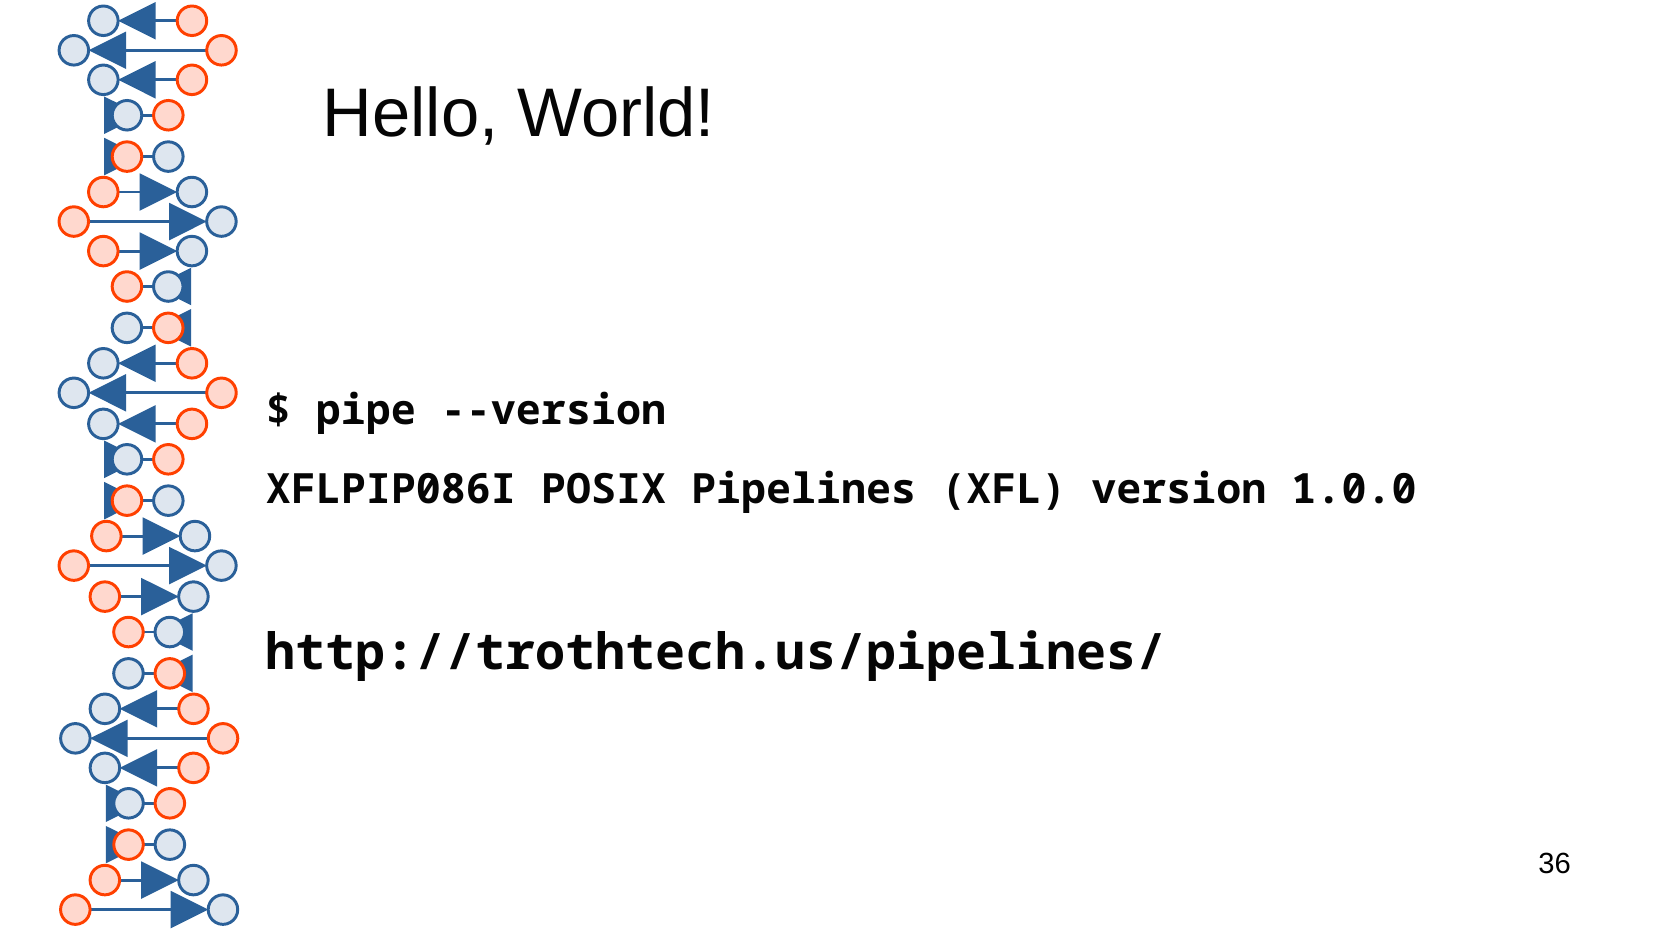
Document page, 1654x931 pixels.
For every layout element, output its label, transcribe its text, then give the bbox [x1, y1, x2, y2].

title Hello, World! [265, 35, 1595, 189]
list $ pipe --version XFLPIP086I POSIX Pipelines (XFL) version 1.0.0 http://trothtech.us/pipelines/ [265, 224, 1595, 764]
